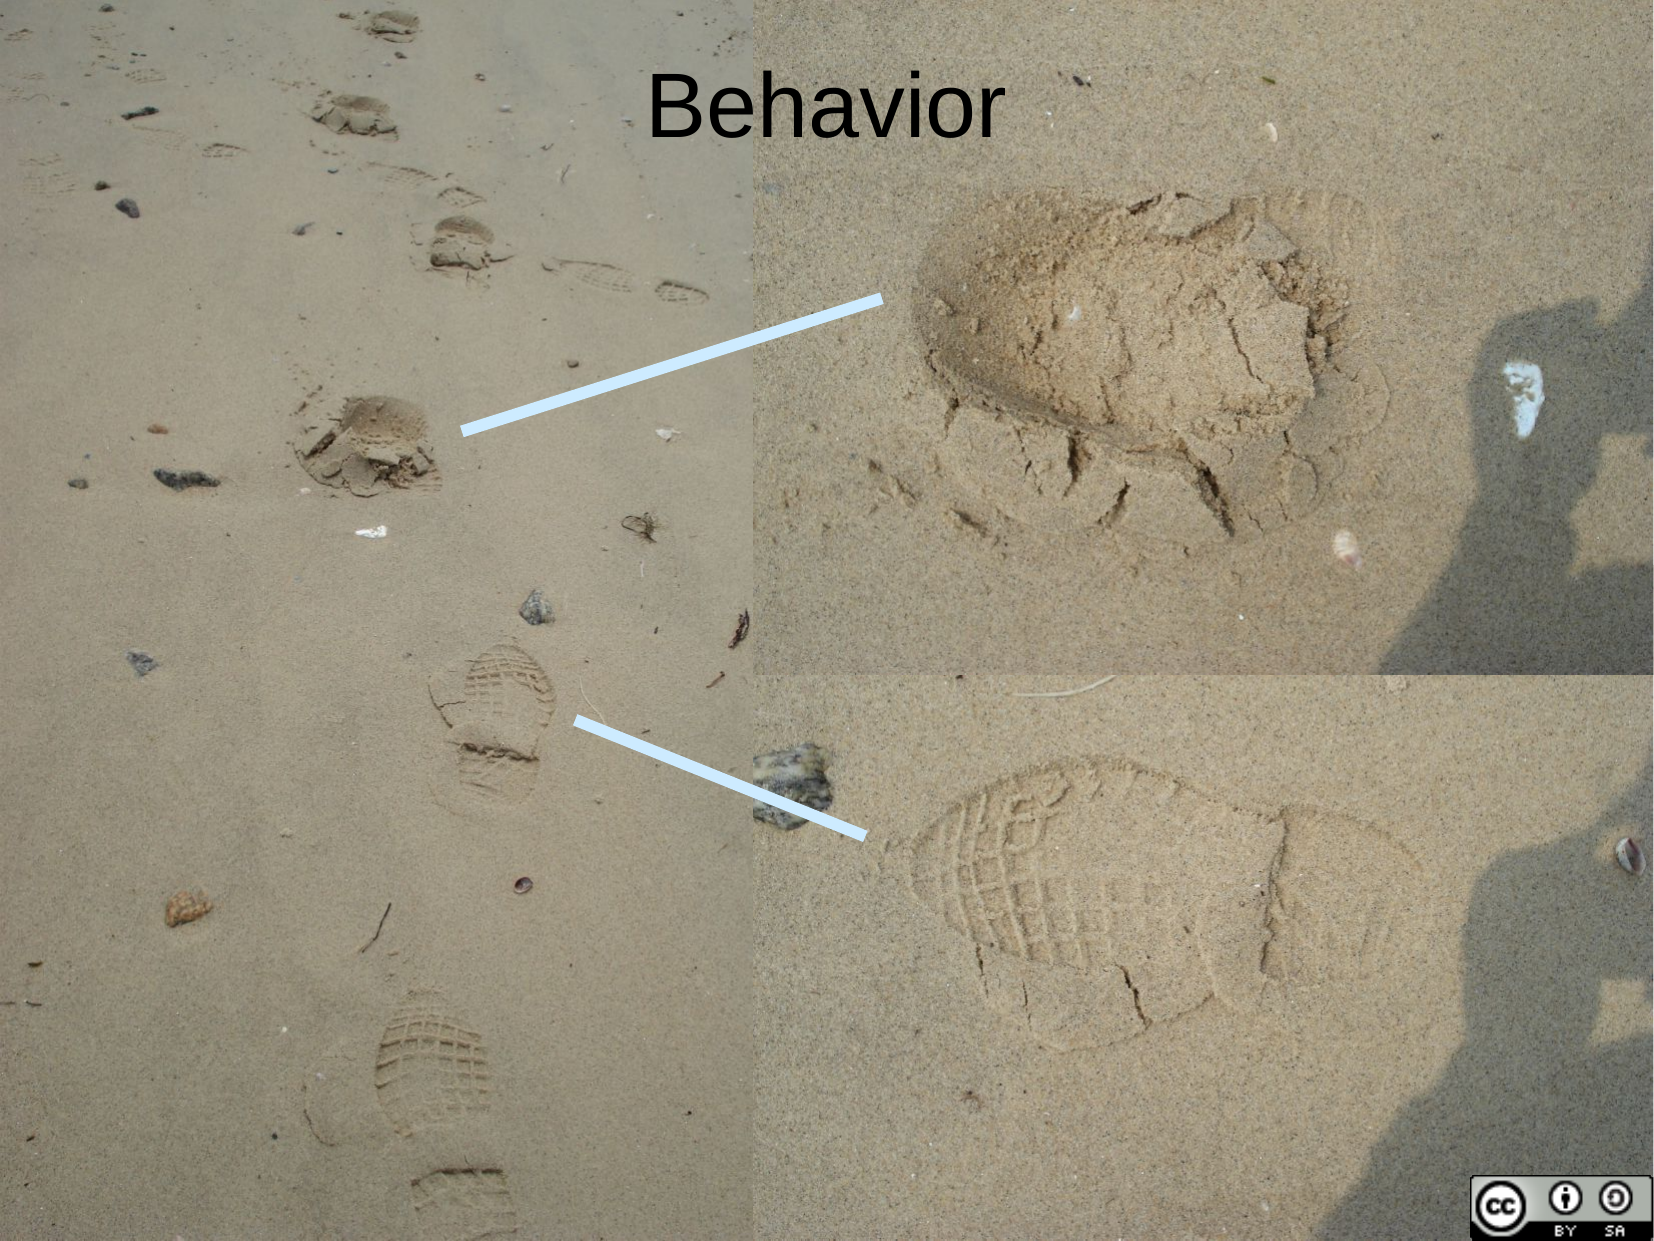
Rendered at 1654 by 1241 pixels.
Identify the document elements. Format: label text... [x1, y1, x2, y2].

picture [0, 0, 1654, 1241]
title Behavior [82, 2, 1571, 210]
